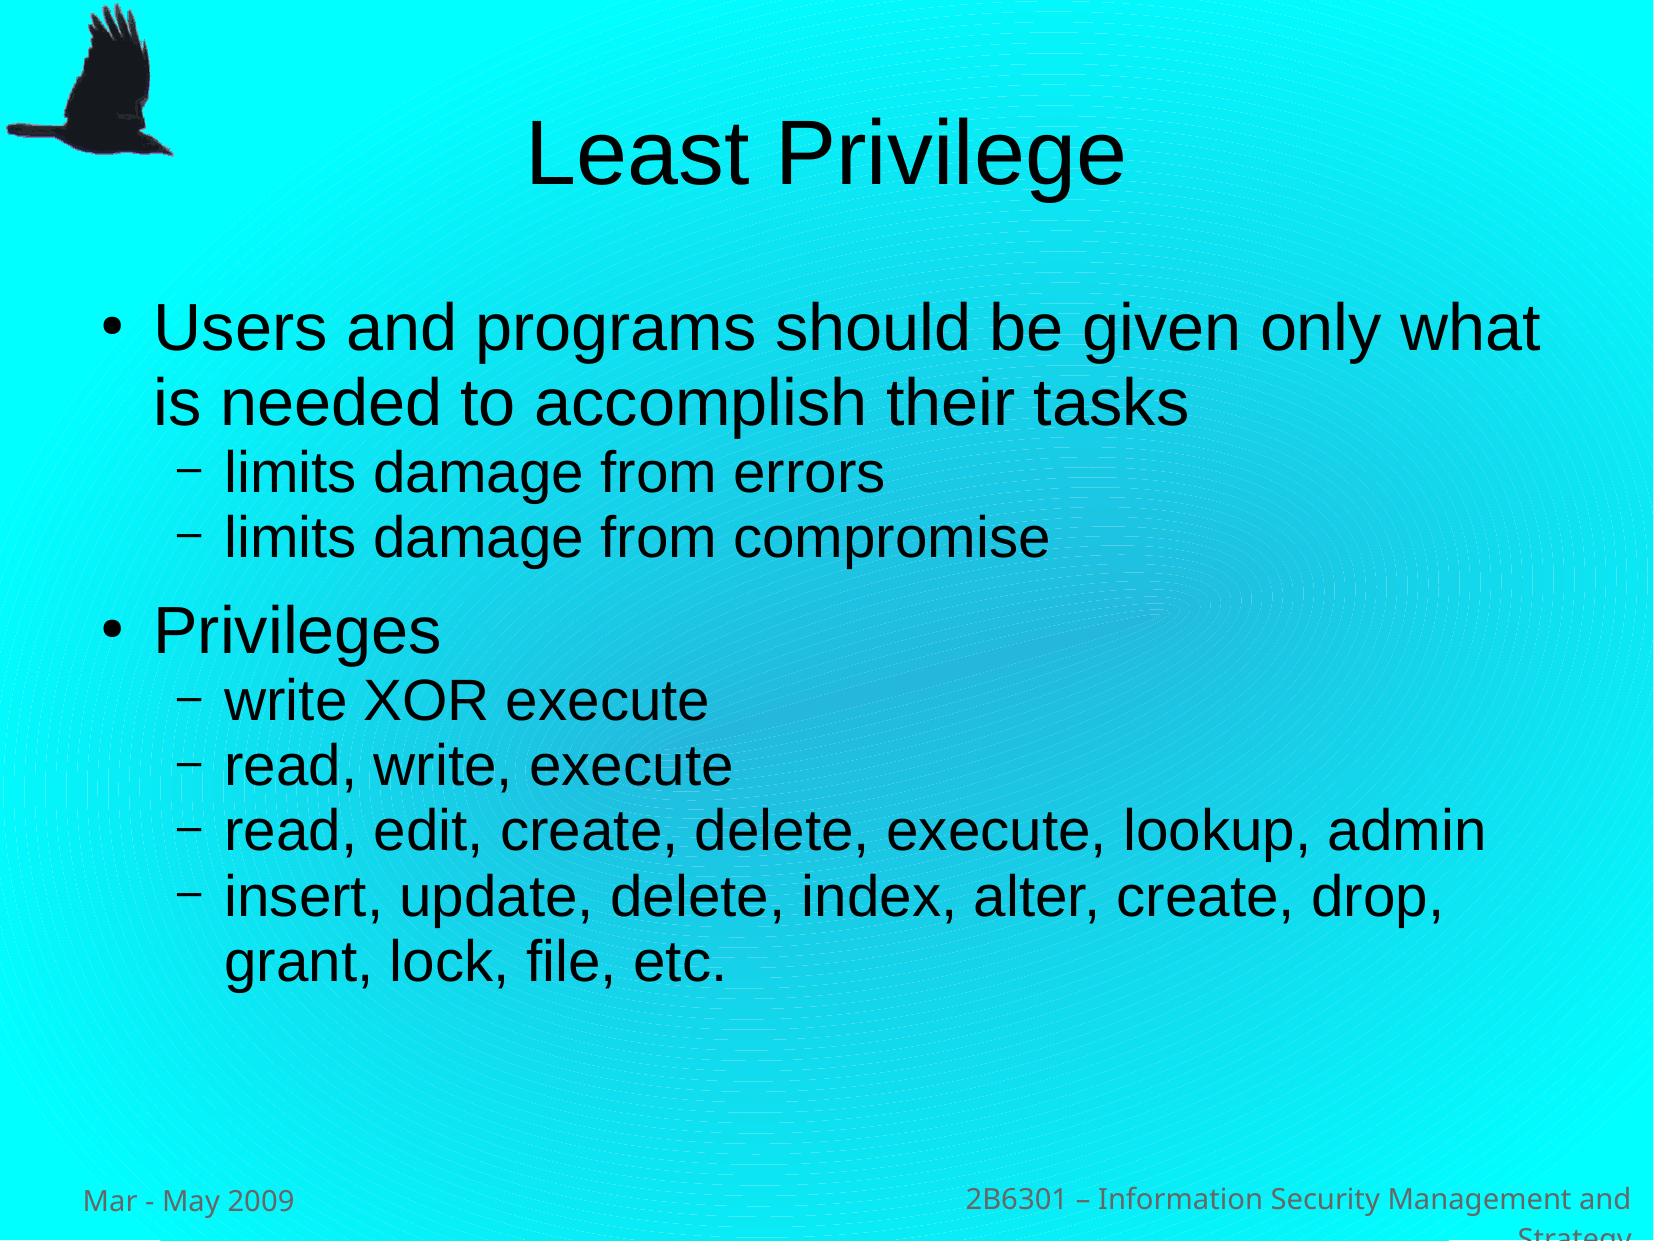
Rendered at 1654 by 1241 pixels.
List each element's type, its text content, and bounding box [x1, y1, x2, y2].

picture [0, 0, 178, 160]
list Users and programs should be given only what is needed to accomplish their tasks limits damage from errors limits damage from compromise Privileges write XOR execute read, write, execute read, edit, create, delete, execute, lookup, admin insert, update, delete, index, alter, create, drop, grant, lock, file, etc. [82, 290, 1571, 1094]
title Least Privilege [82, 49, 1571, 257]
